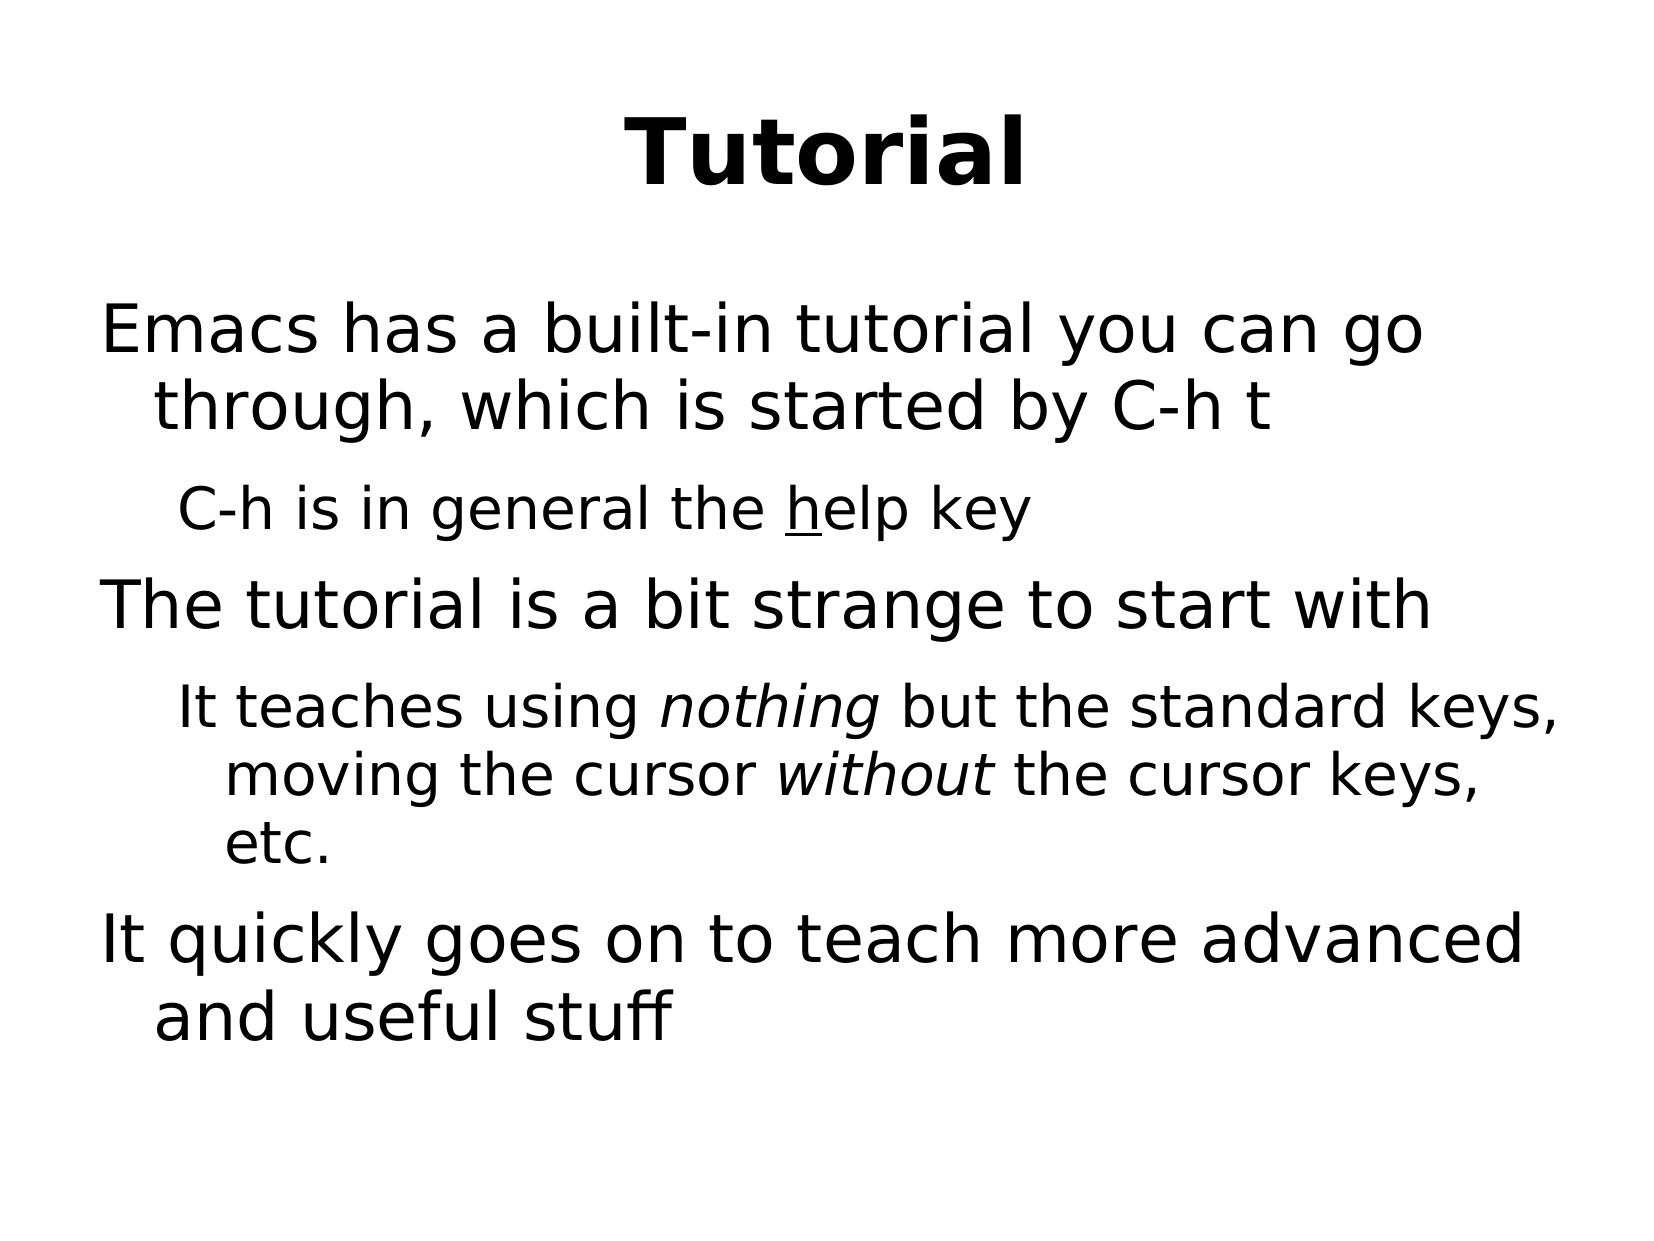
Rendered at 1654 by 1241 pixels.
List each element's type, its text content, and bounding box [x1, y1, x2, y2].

title Tutorial [82, 49, 1571, 257]
list Emacs has a built-in tutorial you can go through, which is started by C-h t C-h is in general the help key The tutorial is a bit strange to start with It teaches using nothing but the standard keys, moving the cursor without the cursor keys, etc. It quickly goes on to teach more advanced and useful stuff [82, 290, 1571, 1109]
